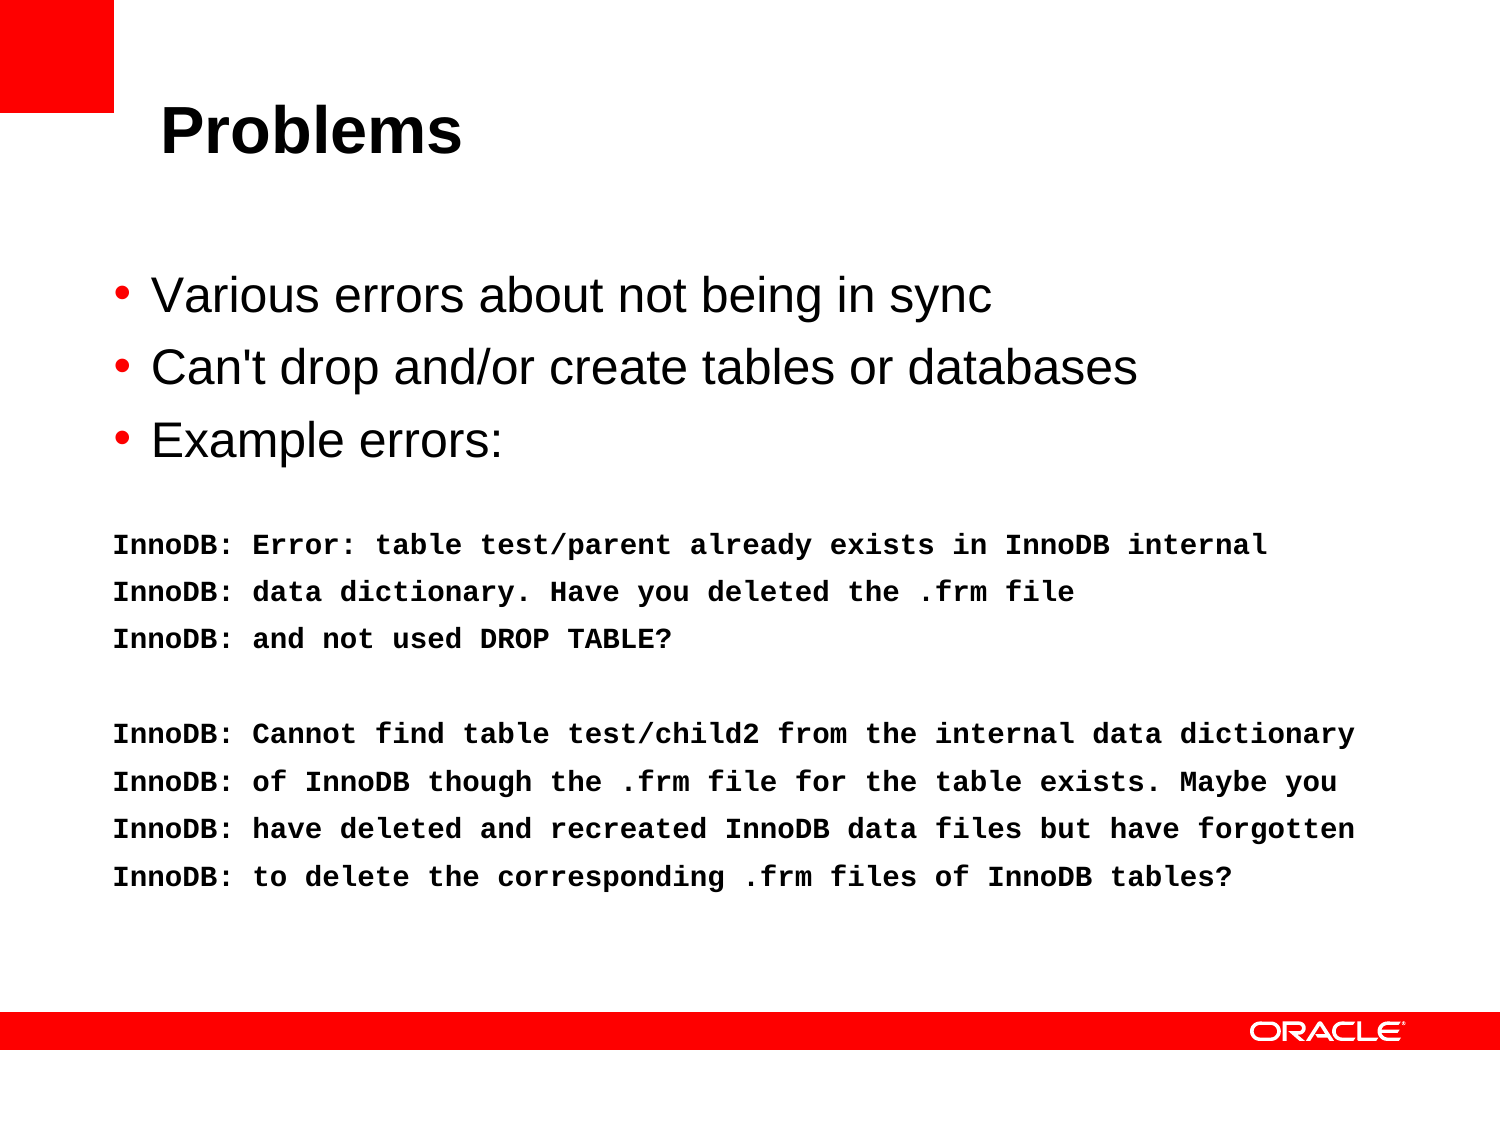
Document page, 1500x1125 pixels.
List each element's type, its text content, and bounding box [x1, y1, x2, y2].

list Various errors about not being in sync Can't drop and/or create tables or databases Example errors: [113, 262, 1351, 488]
list InnoDB: Error: table test/parent already exists in InnoDB internal InnoDB: data dictionary. Have you deleted the .frm file InnoDB: and not used DROP TABLE? InnoDB: Cannot find table test/child2 from the internal data dictionary InnoDB: of InnoDB though the .frm file for the table exists. Maybe you InnoDB: have deleted and recreated InnoDB data files but have forgotten InnoDB: to delete the corresponding .frm files of InnoDB tables? [75, 525, 1388, 976]
picture [0, 1012, 1500, 1050]
picture [0, 0, 114, 113]
title Problems [145, 49, 1390, 205]
